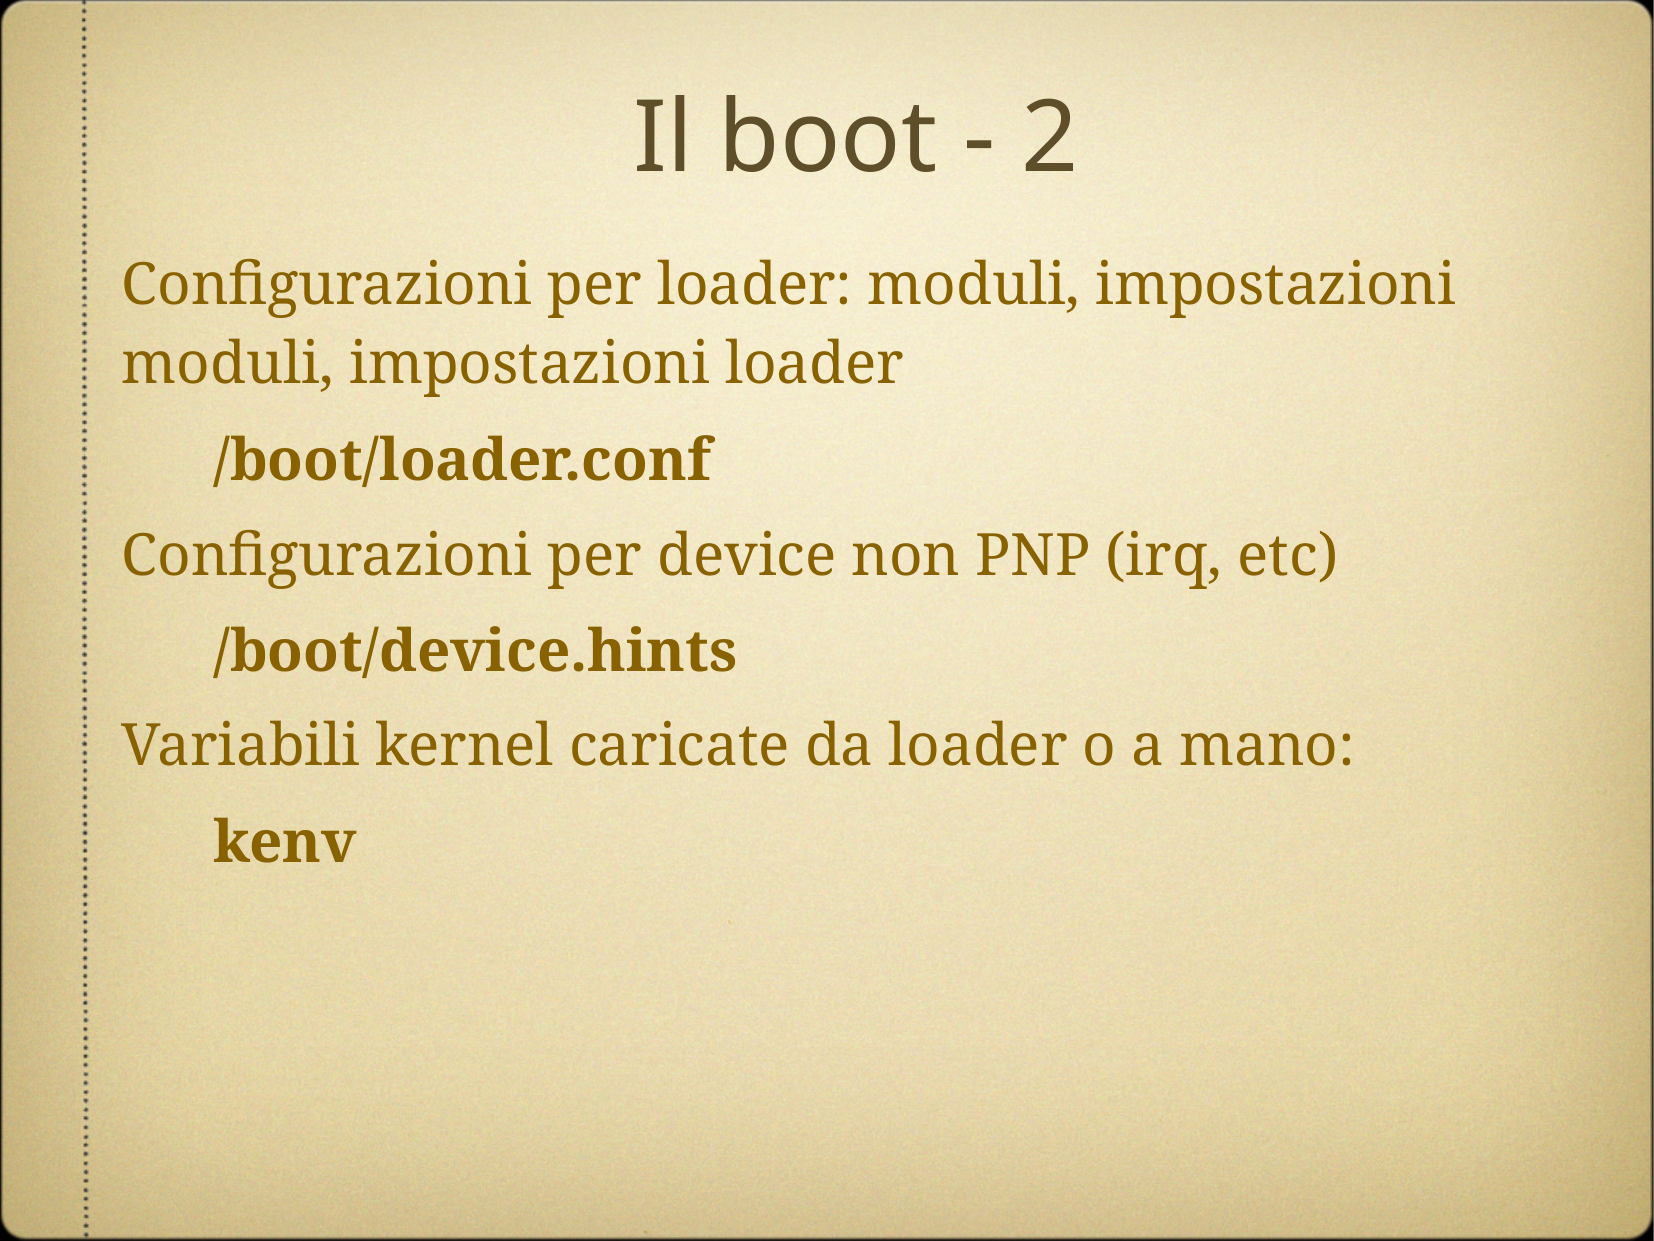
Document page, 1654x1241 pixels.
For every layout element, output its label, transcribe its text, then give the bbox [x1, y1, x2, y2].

picture [0, 0, 1654, 1241]
title Il boot - 2 [118, 0, 1595, 265]
list Configurazioni per loader: moduli, impostazioni moduli, impostazioni loader /boot/loader.conf Configurazioni per device non PNP (irq, etc) /boot/device.hints Variabili kernel caricate da loader o a mano: kenv [121, 242, 1612, 1173]
